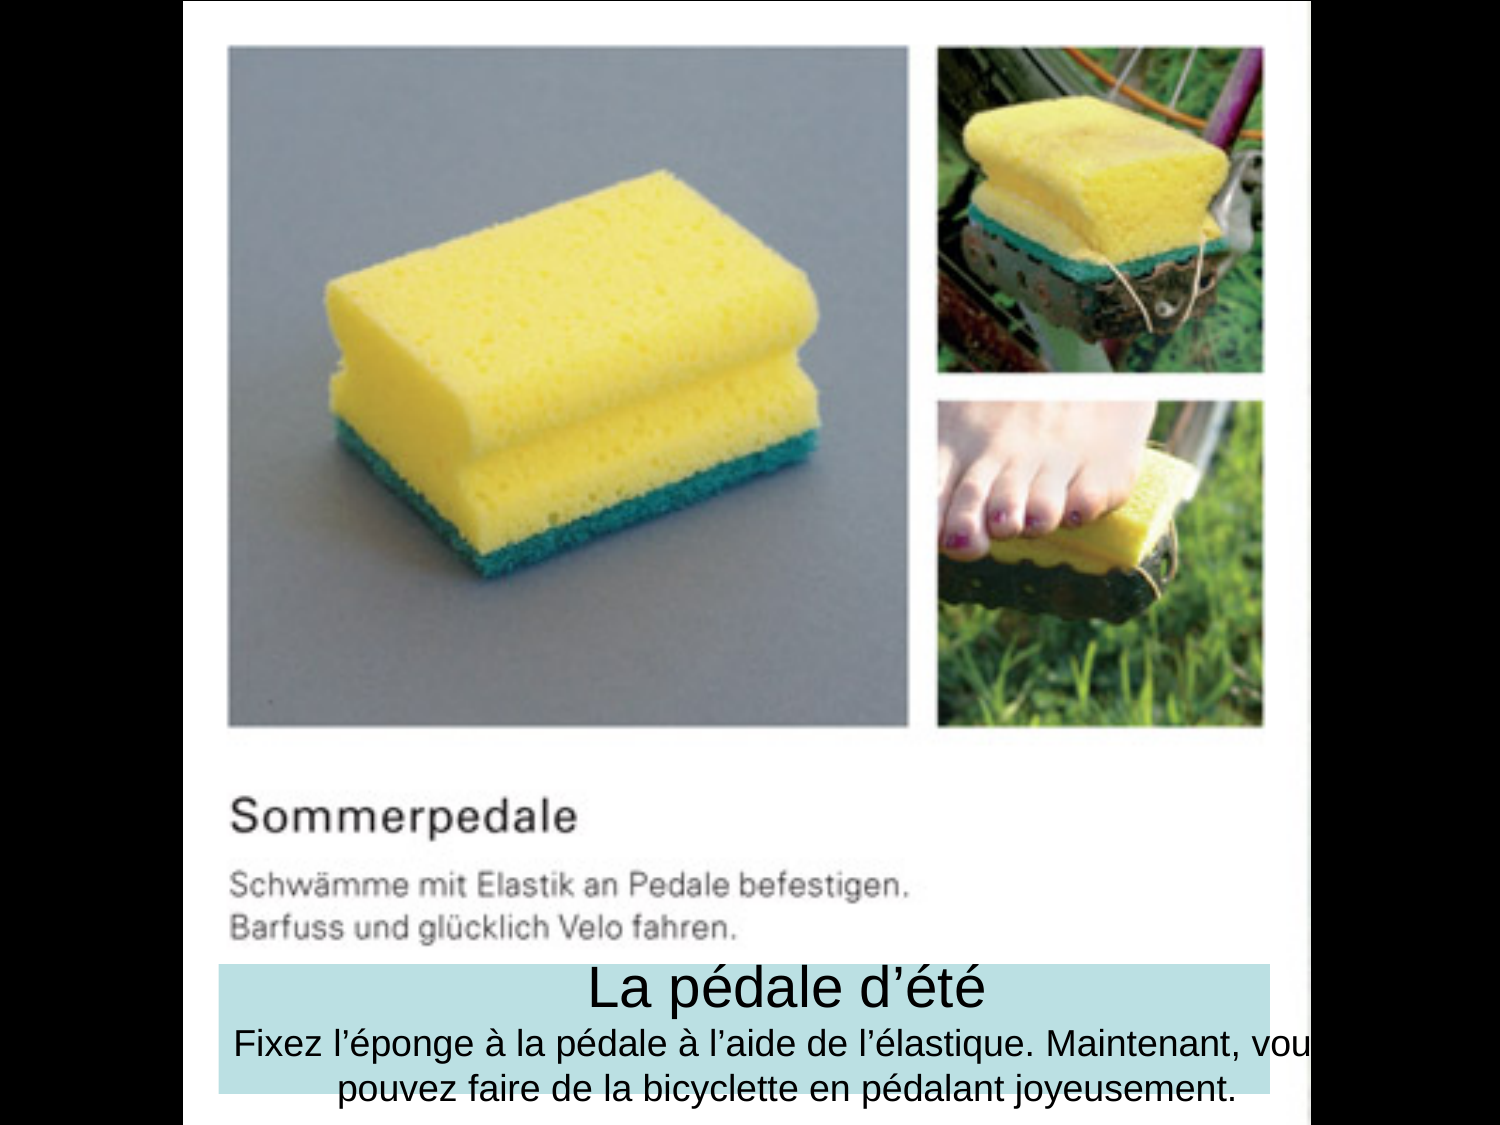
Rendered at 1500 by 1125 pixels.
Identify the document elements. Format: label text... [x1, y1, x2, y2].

picture [183, 1, 1311, 1125]
text_box La pédale d’été Fixez l’éponge à la pédale à l’aide de l’élastique. Maintenant, vous pouvez faire de la bicyclette en pédalant joyeusement. [218, 964, 1270, 1094]
